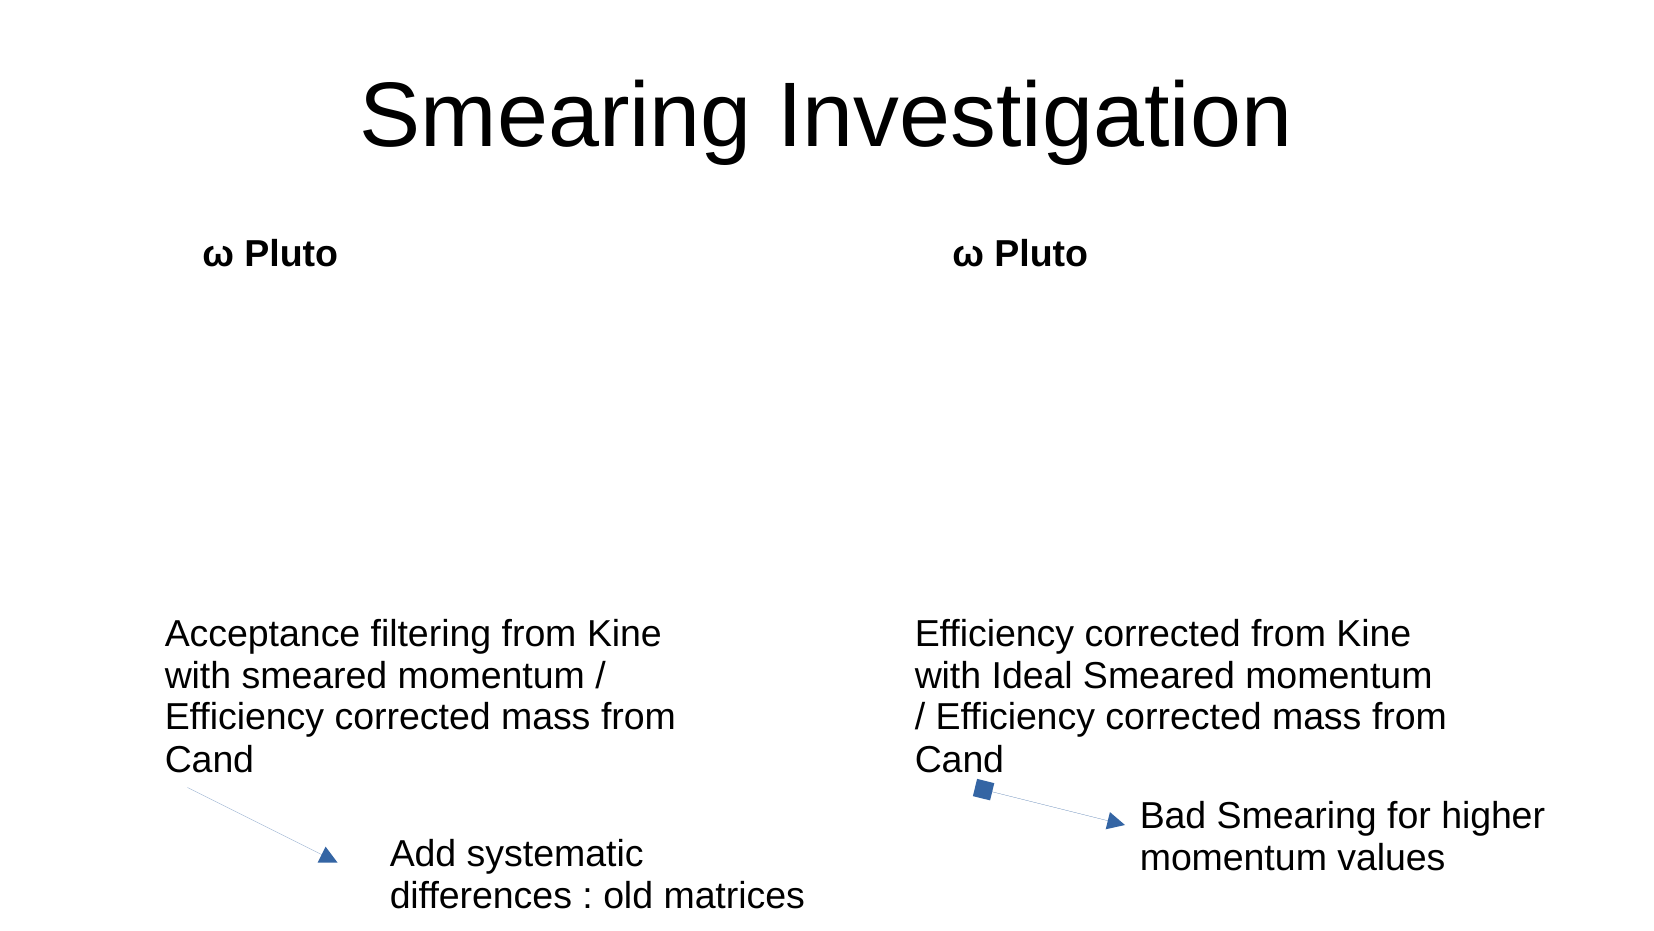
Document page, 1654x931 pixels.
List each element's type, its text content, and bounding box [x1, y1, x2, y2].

picture [803, 225, 1501, 597]
text_box ω Pluto [937, 225, 1163, 301]
title Smearing Investigation [82, 37, 1571, 193]
picture [37, 225, 767, 614]
text_box Efficiency corrected from Kine with Ideal Smeared momentum / Efficiency corrected mass from Cand [900, 604, 1463, 788]
text_box Add systematic differences : old matrices [375, 825, 826, 931]
text_box Bad Smearing for higher momentum values [1125, 787, 1576, 931]
text_box Acceptance filtering from Kine with smeared momentum / Efficiency corrected mass from Cand [150, 604, 713, 788]
text_box ω Pluto [187, 225, 413, 301]
